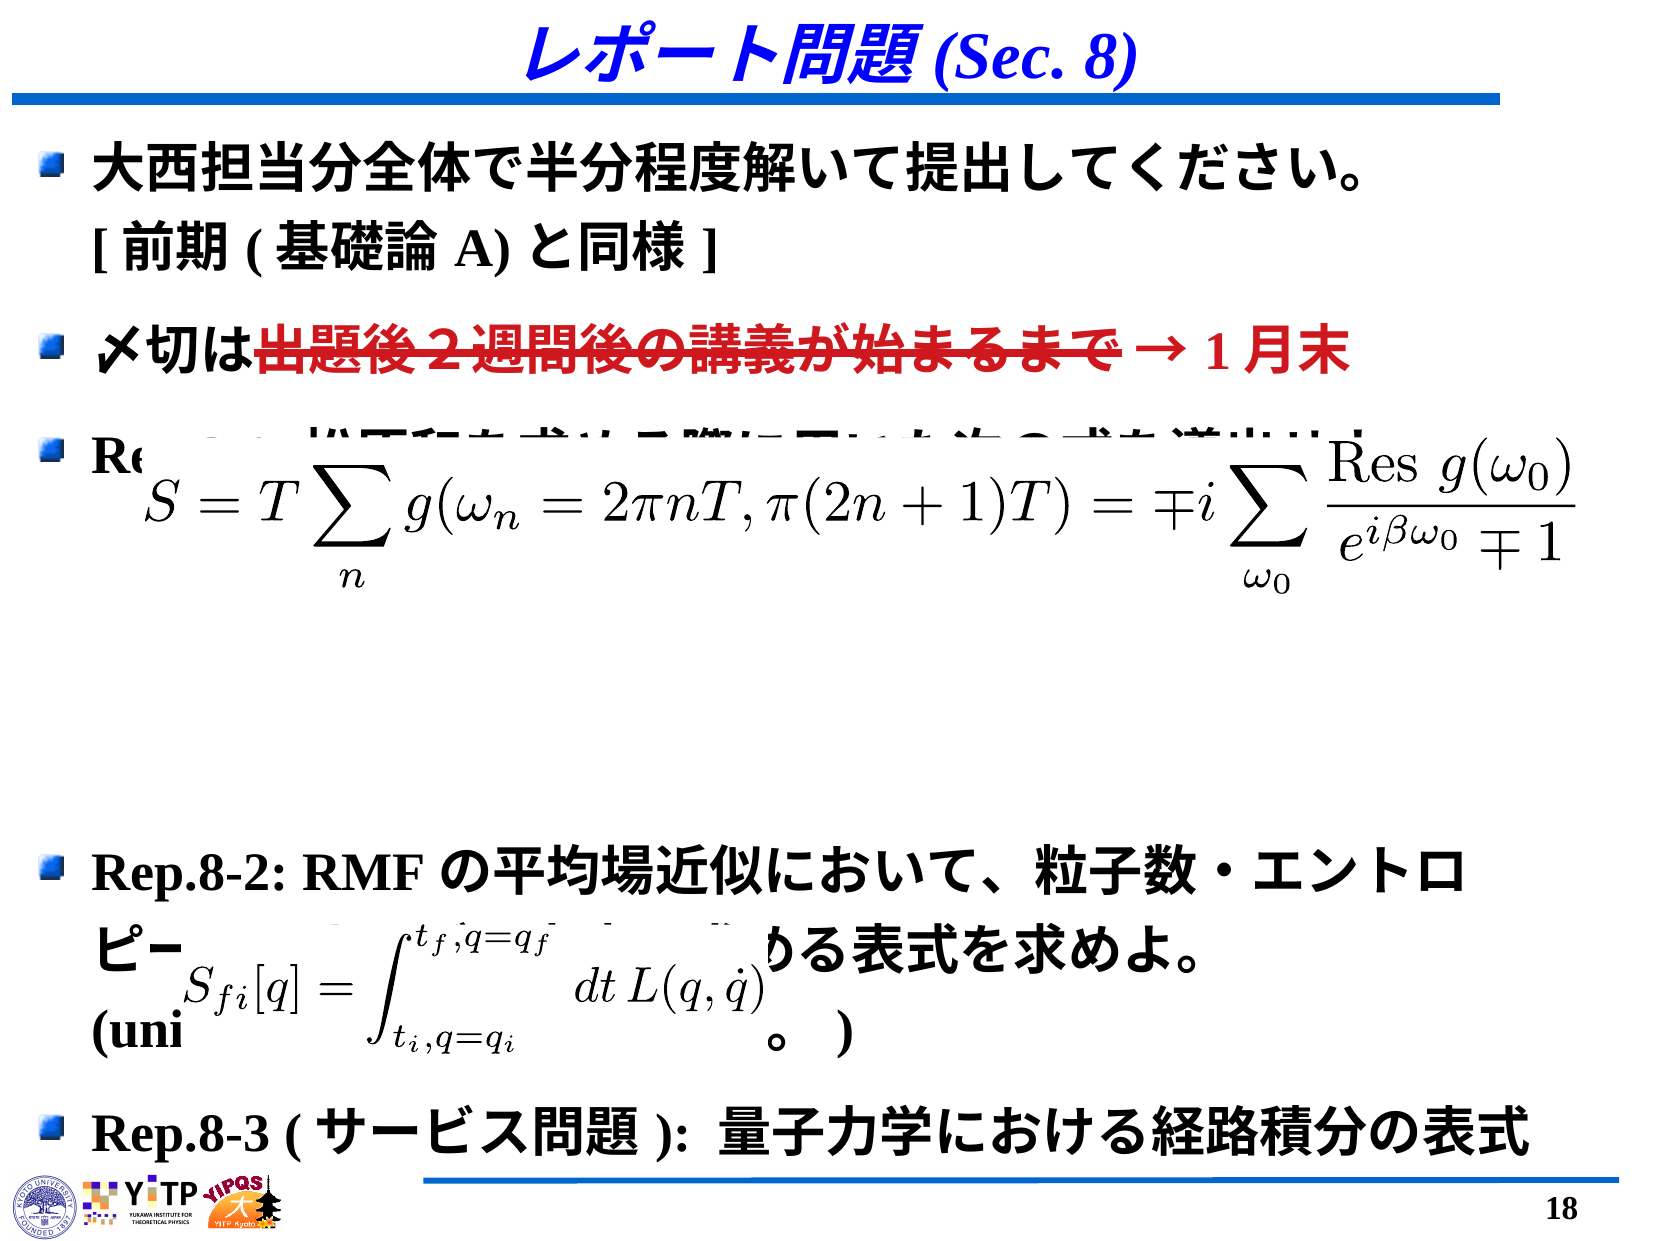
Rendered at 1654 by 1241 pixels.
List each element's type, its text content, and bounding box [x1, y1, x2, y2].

title レポート問題(Sec. 8) [0, 0, 1654, 99]
picture [38, 1134, 64, 1140]
text_box [141, 437, 1576, 594]
picture [11, 1170, 281, 1241]
list 大西担当分全体で半分程度解いて提出してください。 [前期(基礎論A)と同様] 〆切は出題後２週間後の講義が始まるまで →1月末 Rep.8-1:松原和を求める際に用いた次の式を導出せよ。 Rep.8-2: RMFの平均場近似において、粒子数・エントロピー・エネルギー密度を求める表式を求めよ。 (uniform field の場合でよい。) Rep.8-3 (サービス問題): 量子力学における経路積分の表式 を導出せよ。(分母としては数えません。) [20, 124, 1621, 1134]
text_box [181, 924, 768, 1054]
